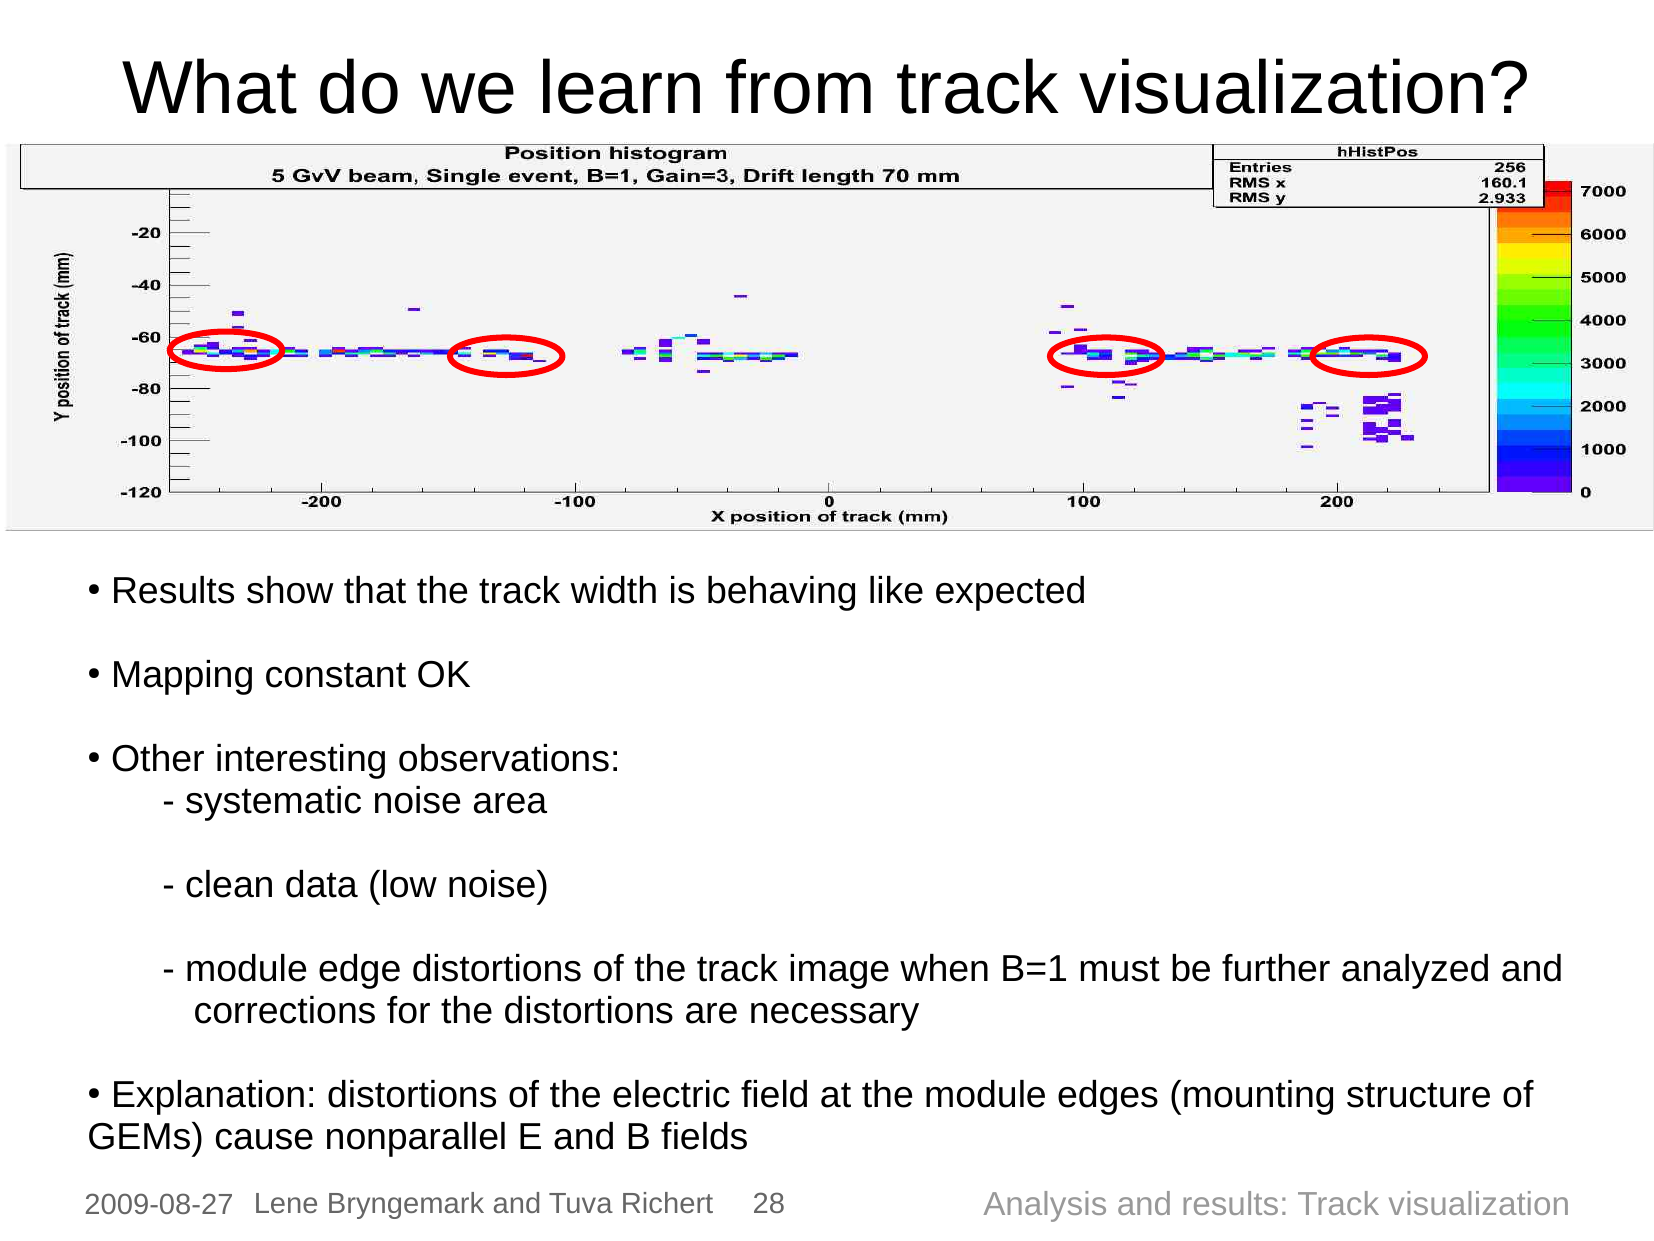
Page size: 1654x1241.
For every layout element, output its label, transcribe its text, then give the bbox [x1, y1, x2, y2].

text_box Results show that the track width is behaving like expected Mapping constant OK Other interesting observations: - systematic noise area - clean data (low noise) - module edge distortions of the track image when B=1 must be further analyzed and corrections for the distortions are necessary Explanation: distortions of the electric field at the module edges (mounting structure of GEMs) cause nonparallel E and B fields [72, 562, 1654, 1208]
title Analysis and results: Track visualization [83, 1177, 1572, 1232]
text_box What do we learn from track visualization? [39, 38, 1615, 138]
picture [4, 142, 1654, 531]
